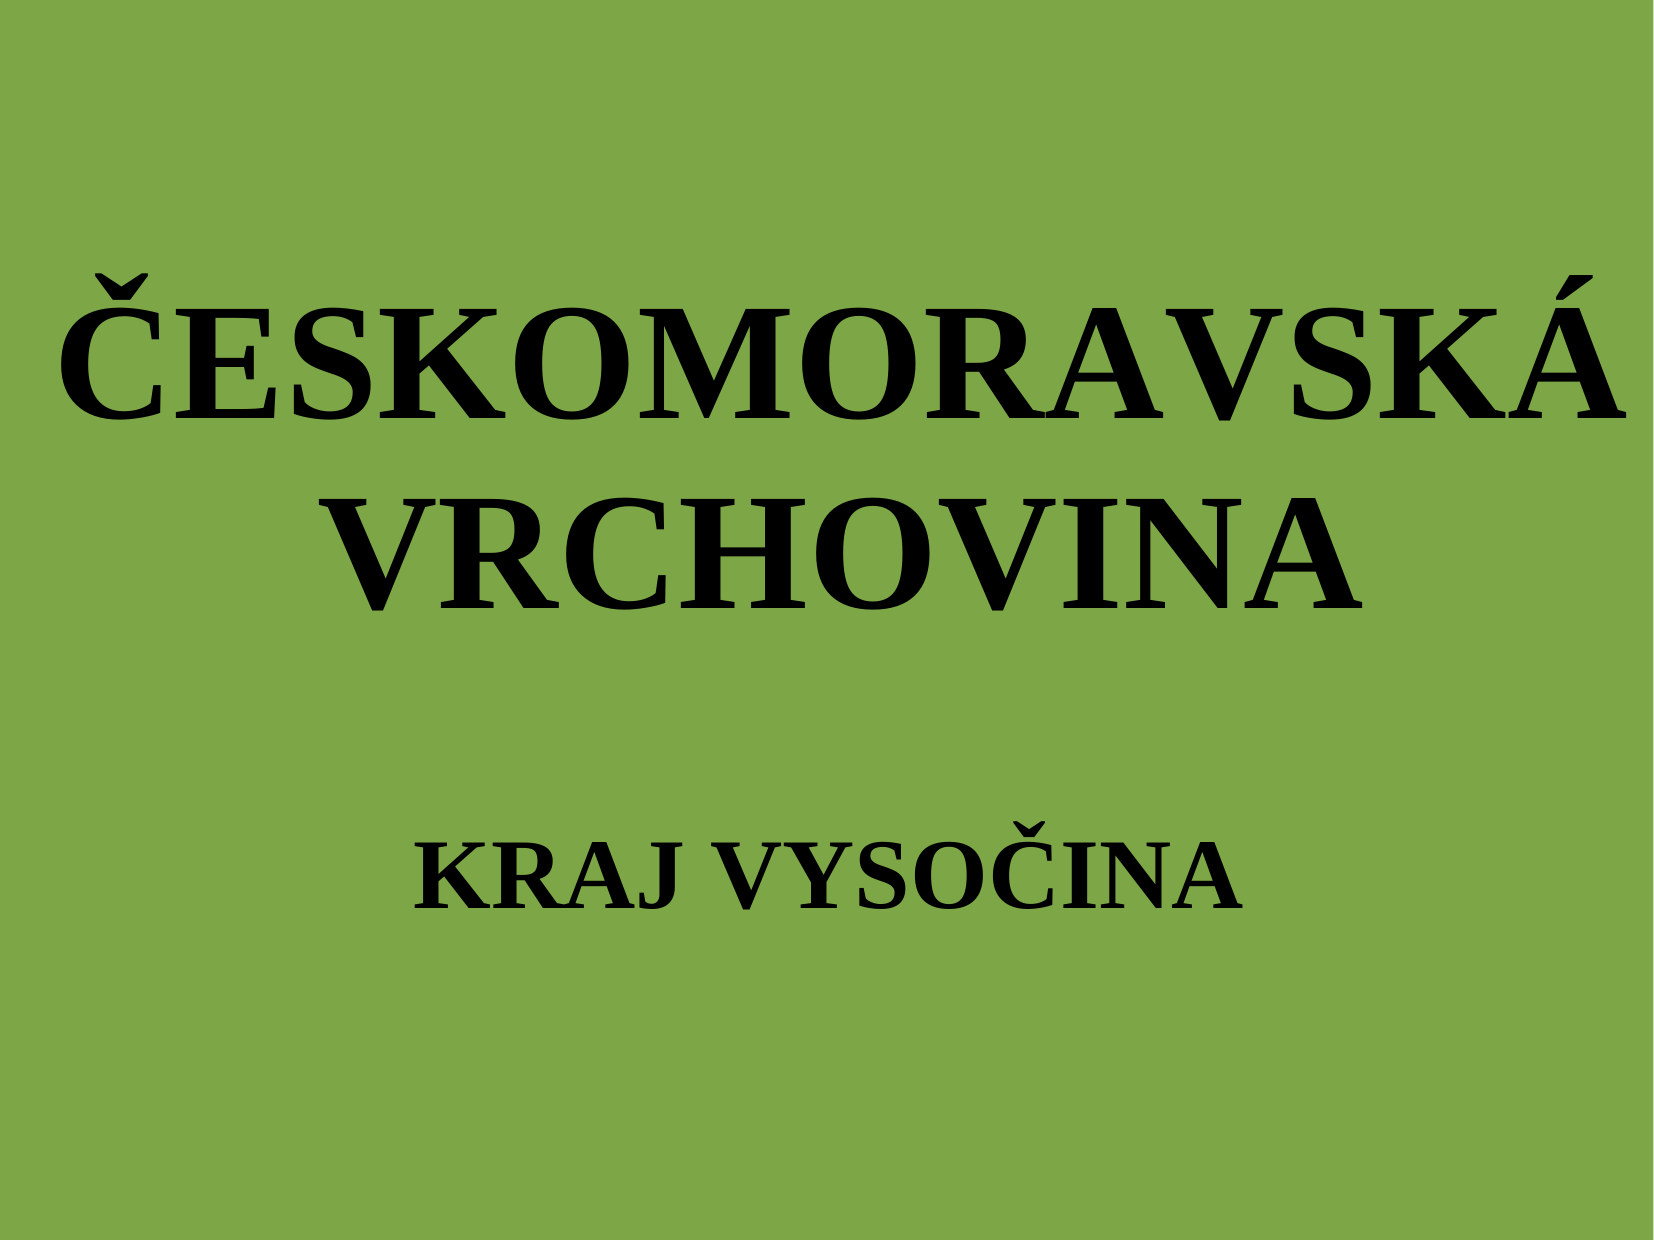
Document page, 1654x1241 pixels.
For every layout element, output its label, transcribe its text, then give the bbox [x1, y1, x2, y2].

title ČESKOMORAVSKÁ VRCHOVINA KRAJ VYSOČINA [29, 156, 1654, 1034]
